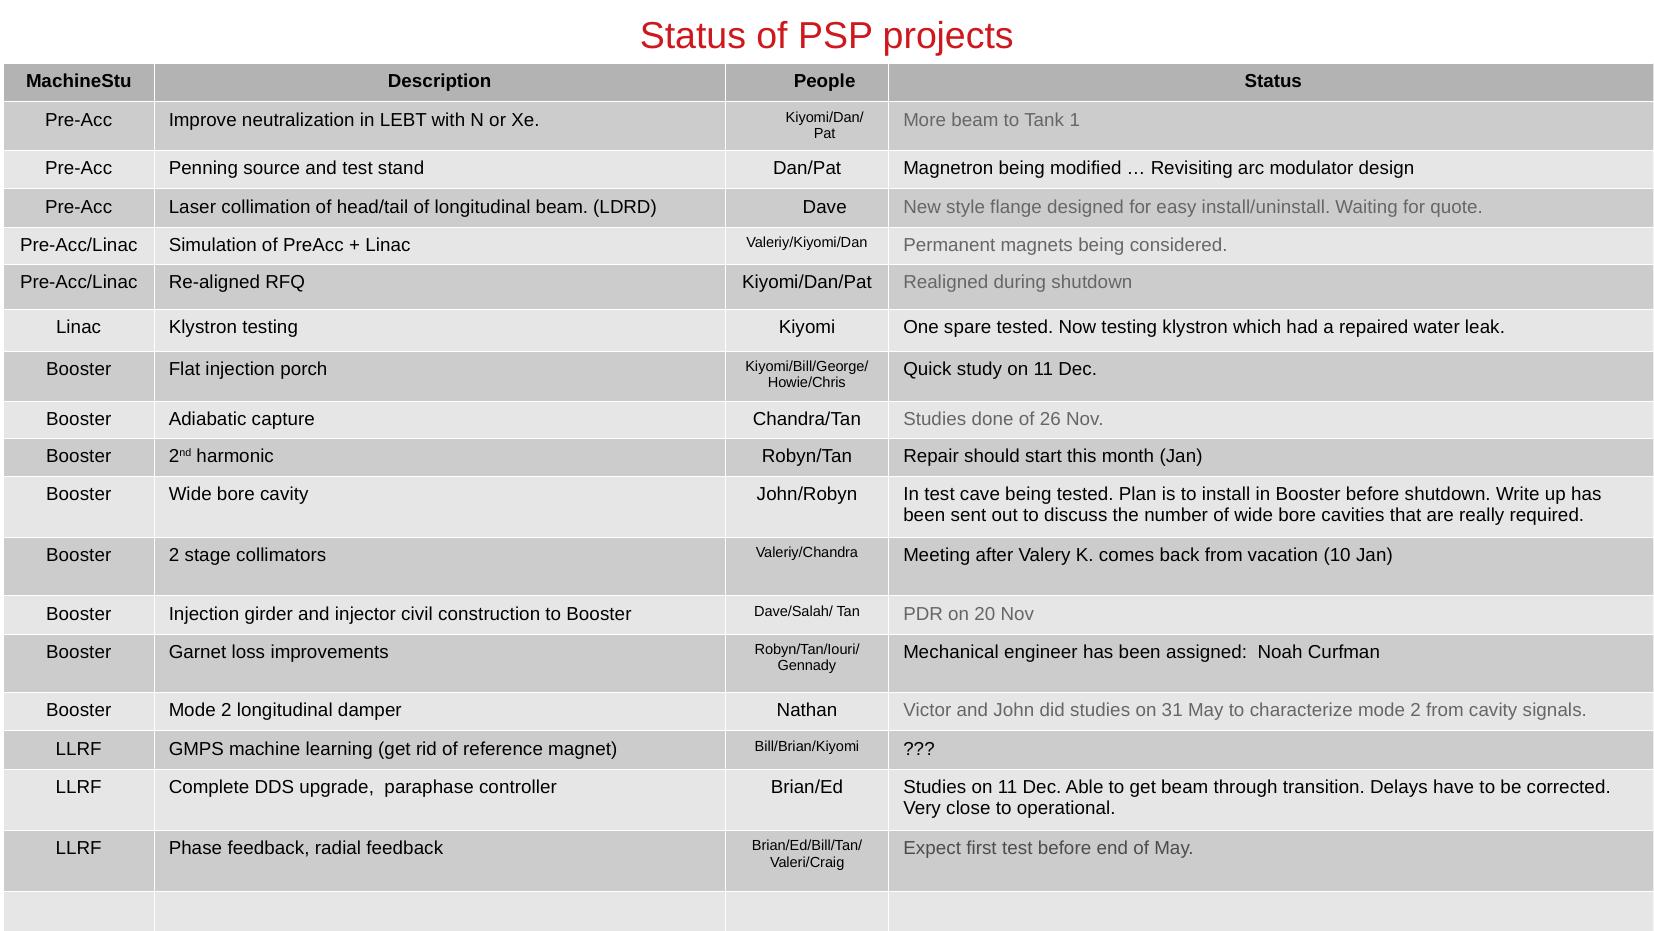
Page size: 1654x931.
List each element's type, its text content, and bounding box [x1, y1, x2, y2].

table_cell Booster [4, 596, 154, 634]
table_cell [155, 892, 725, 931]
table_cell [726, 892, 888, 931]
table_cell LLRF [4, 770, 154, 830]
table_cell In test cave being tested. Plan is to install in Booster before shutdown. Write up has been sent out to discuss the number of wide bore cavities that are really required. [889, 477, 1654, 537]
table_cell Magnetron being modified … Revisiting arc modulator design [889, 151, 1654, 188]
table_cell Kiyomi [726, 310, 888, 351]
table_cell Penning source and test stand [155, 151, 725, 188]
table_cell Valeriy/Kiyomi/Dan [726, 228, 888, 264]
table_cell John/Robyn [726, 477, 888, 537]
table_cell One spare tested. Now testing klystron which had a repaired water leak. [889, 310, 1654, 351]
table_cell Booster [4, 693, 154, 730]
table_cell Brian/Ed/Bill/Tan/Valeri/Craig [726, 831, 888, 891]
table_cell Dave/Salah/ Tan [726, 596, 888, 634]
table_cell Booster [4, 402, 154, 438]
table_cell Booster [4, 477, 154, 537]
table_cell Linac [4, 310, 154, 351]
text_box Status of PSP projects [615, 6, 1039, 64]
table_cell Chandra/Tan [726, 402, 888, 438]
table_cell Pre-Acc [4, 189, 154, 227]
table_cell ??? [889, 731, 1654, 769]
table_cell Permanent magnets being considered. [889, 228, 1654, 264]
table_cell Injection girder and injector civil construction to Booster [155, 596, 725, 634]
table_cell Dan/Pat [726, 151, 888, 188]
table_cell Robyn/Tan/Iouri/Gennady [726, 635, 888, 692]
table_cell Kiyomi/Dan/Pat [726, 265, 888, 309]
table_cell Repair should start this month (Jan) [889, 439, 1654, 476]
table_cell Victor and John did studies on 31 May to characterize mode 2 from cavity signals. [889, 693, 1654, 730]
table_cell Robyn/Tan [726, 439, 888, 476]
table_cell [4, 892, 154, 931]
table_cell Phase feedback, radial feedback [155, 831, 725, 891]
table_header Description [155, 64, 725, 101]
table_cell Pre-Acc [4, 151, 154, 188]
table_cell Meeting after Valery K. comes back from vacation (10 Jan) [889, 538, 1654, 595]
table_cell Simulation of PreAcc + Linac [155, 228, 725, 264]
table_cell Pre-Acc [4, 102, 154, 150]
table_cell Bill/Brian/Kiyomi [726, 731, 888, 769]
table_cell Booster [4, 538, 154, 595]
table_cell More beam to Tank 1 [889, 102, 1654, 150]
table_cell LLRF [4, 831, 154, 891]
table_cell Wide bore cavity [155, 477, 725, 537]
table_cell Pre-Acc/Linac [4, 228, 154, 264]
table_cell Improve neutralization in LEBT with N or Xe. [155, 102, 725, 150]
table_cell Booster [4, 352, 154, 401]
table_cell Brian/Ed [726, 770, 888, 830]
table_cell Booster [4, 635, 154, 692]
table_cell Mechanical engineer has been assigned: Noah Curfman [889, 635, 1654, 692]
table_header Status [889, 64, 1654, 101]
table_cell Expect first test before end of May. [889, 831, 1654, 891]
table_cell Quick study on 11 Dec. [889, 352, 1654, 401]
table_cell Mode 2 longitudinal damper [155, 693, 725, 730]
table_cell Realigned during shutdown [889, 265, 1654, 309]
table_cell 2nd harmonic [155, 439, 725, 476]
table_cell LLRF [4, 731, 154, 769]
table_cell Nathan [726, 693, 888, 730]
table_cell Booster [4, 439, 154, 476]
table_cell PDR on 20 Nov [889, 596, 1654, 634]
table_cell Complete DDS upgrade, paraphase controller [155, 770, 725, 830]
table_cell New style flange designed for easy install/uninstall. Waiting for quote. [889, 189, 1654, 227]
table_cell Flat injection porch [155, 352, 725, 401]
table_cell Adiabatic capture [155, 402, 725, 438]
table_cell Kiyomi/Dan/Pat [726, 102, 888, 150]
table_cell Garnet loss improvements [155, 635, 725, 692]
table_cell Klystron testing [155, 310, 725, 351]
table_cell [889, 892, 1654, 931]
table_cell Dave [726, 189, 888, 227]
table_cell Laser collimation of head/tail of longitudinal beam. (LDRD) [155, 189, 725, 227]
table_cell Kiyomi/Bill/George/Howie/Chris [726, 352, 888, 401]
table_cell Re-aligned RFQ [155, 265, 725, 309]
table_cell GMPS machine learning (get rid of reference magnet) [155, 731, 725, 769]
table_cell Studies done of 26 Nov. [889, 402, 1654, 438]
table_header People [726, 64, 888, 101]
table_header MachineStu [4, 64, 154, 101]
table_cell Pre-Acc/Linac [4, 265, 154, 309]
table_cell 2 stage collimators [155, 538, 725, 595]
table_cell Studies on 11 Dec. Able to get beam through transition. Delays have to be corrected. Very close to operational. [889, 770, 1654, 830]
table_cell Valeriy/Chandra [726, 538, 888, 595]
